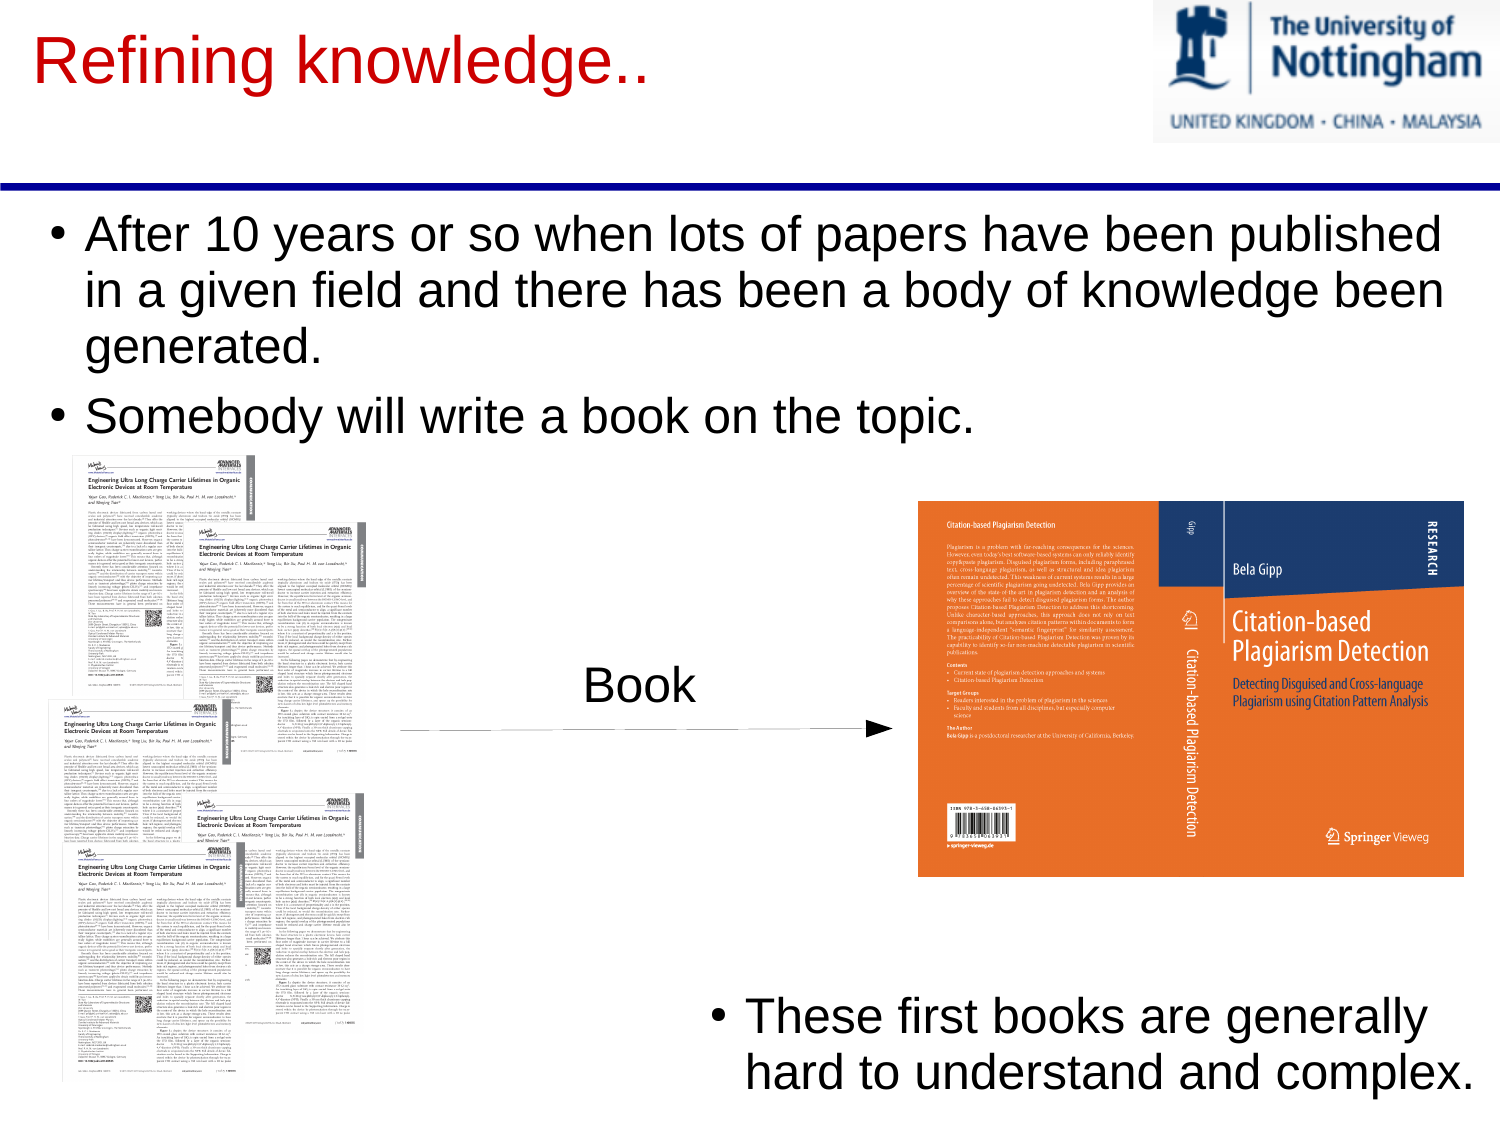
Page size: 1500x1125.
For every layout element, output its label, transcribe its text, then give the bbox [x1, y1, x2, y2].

text_box Book [567, 650, 793, 777]
text_box Refining knowledge.. [17, 15, 1148, 199]
text_box These first books are generally hard to understand and complex. [694, 981, 1500, 1125]
picture [918, 501, 1464, 877]
picture [1153, 0, 1500, 143]
picture [48, 455, 366, 1083]
text_box After 10 years or so when lots of papers have been published in a given field and there has been a body of knowledge been generated. Somebody will write a book on the topic. [34, 199, 1500, 538]
